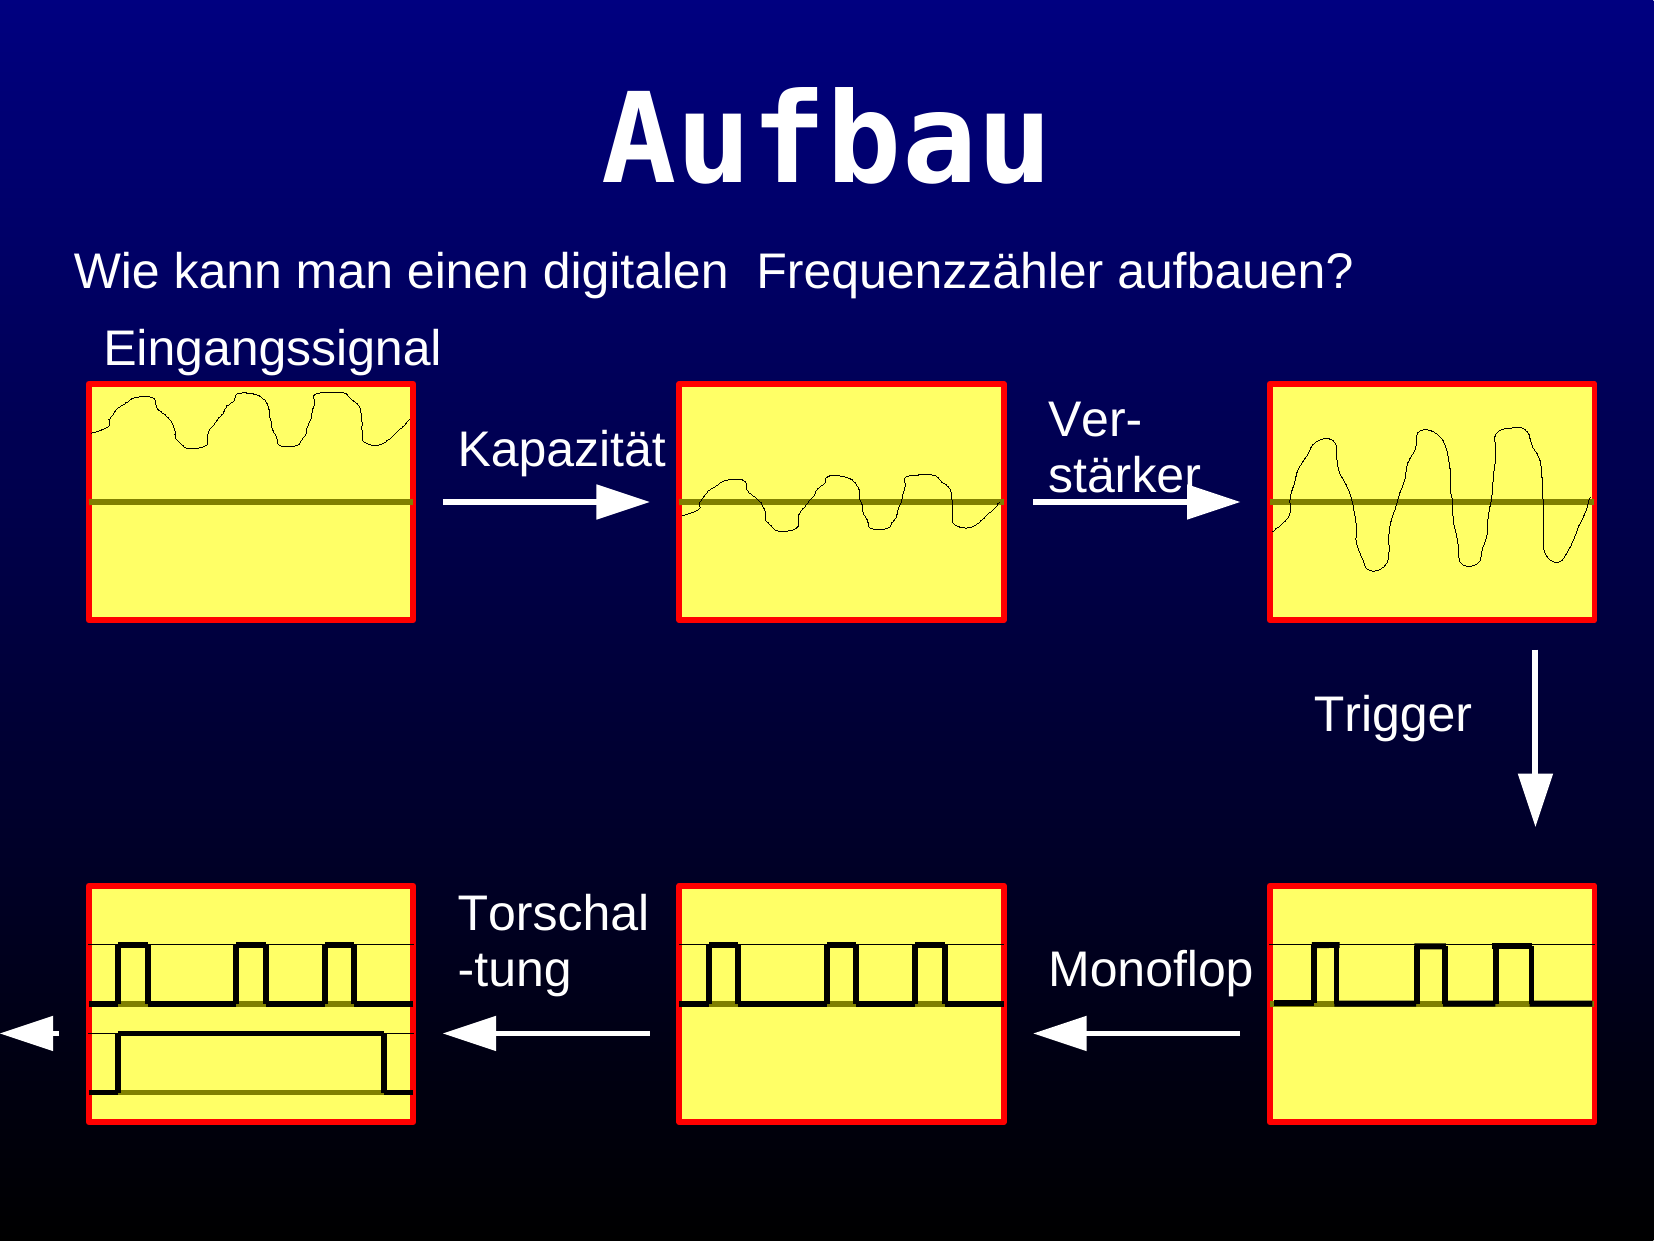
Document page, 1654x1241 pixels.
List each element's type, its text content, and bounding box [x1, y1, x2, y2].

text_box [88, 1002, 414, 1033]
text_box [1269, 383, 1595, 621]
text_box [680, 885, 1004, 944]
text_box [88, 383, 414, 621]
text_box [1420, 950, 1442, 1001]
text_box Eingangssignal [88, 313, 473, 384]
text_box Ver-stärker [1033, 383, 1300, 511]
text_box [328, 948, 351, 1001]
text_box [830, 948, 853, 1001]
text_box [151, 945, 233, 1001]
text_box [712, 948, 735, 1001]
text_box [88, 885, 414, 944]
text_box [741, 945, 824, 1001]
text_box [859, 945, 912, 1001]
text_box [121, 948, 145, 1001]
text_box [1339, 945, 1414, 1000]
text_box Trigger [1299, 679, 1506, 750]
text_box Ver-stärker [1033, 505, 1187, 511]
text_box Torschal-tung [442, 877, 680, 1004]
text_box [1269, 885, 1595, 944]
text_box [1269, 945, 1595, 1123]
text_box [948, 945, 1004, 1001]
text_box Aufbau [59, 59, 1595, 220]
text_box [679, 383, 1004, 499]
text_box [88, 1091, 414, 1123]
text_box [269, 945, 322, 1001]
text_box [387, 1034, 414, 1094]
text_box Wie kann man einen digitalen Frequenzzähler aufbauen? [59, 236, 1595, 325]
text_box [679, 505, 1004, 621]
text_box Kapazität [442, 413, 679, 484]
text_box [1499, 949, 1529, 1001]
text_box Monoflop [1033, 933, 1270, 1004]
text_box [239, 948, 263, 1001]
text_box [88, 945, 115, 1001]
text_box [121, 1036, 381, 1090]
text_box [1270, 945, 1311, 1001]
text_box [88, 1034, 115, 1090]
text_box [679, 1007, 1004, 1123]
text_box [1446, 945, 1493, 1000]
text_box [918, 948, 942, 1001]
text_box [680, 945, 706, 1001]
text_box [1317, 948, 1334, 1001]
text_box [357, 945, 414, 1006]
